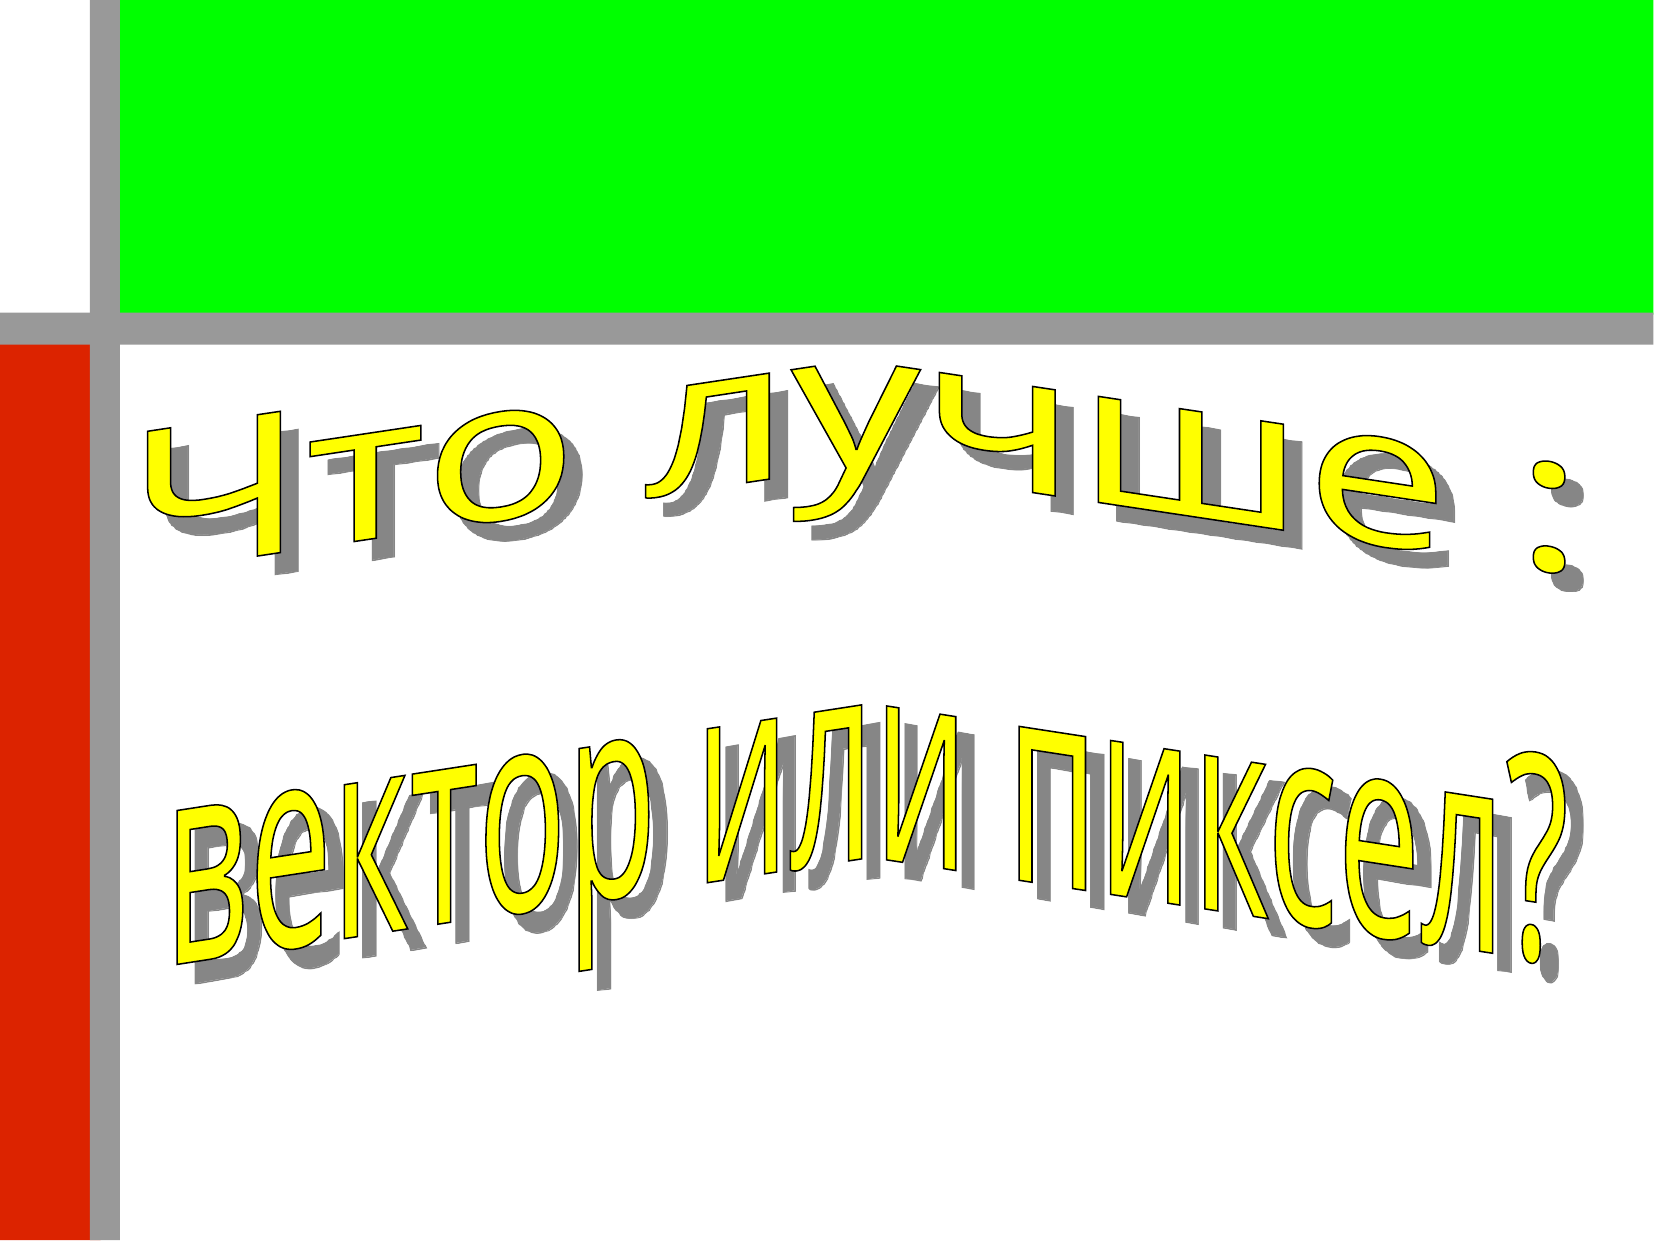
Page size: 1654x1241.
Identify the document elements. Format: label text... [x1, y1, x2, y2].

text_box вектор или пиксел? [412, 764, 477, 925]
text_box Что лучше : [1533, 461, 1565, 489]
text_box вектор или пиксел? [257, 789, 325, 950]
text_box вектор или пиксел? [1275, 768, 1333, 929]
text_box Что лучше : [437, 410, 564, 523]
text_box вектор или пиксел? [790, 704, 862, 872]
text_box вектор или пиксел? [1019, 726, 1086, 891]
text_box вектор или пиксел? [485, 754, 559, 915]
text_box Что лучше : [791, 366, 921, 522]
text_box вектор или пиксел? [177, 804, 243, 965]
text_box вектор или пиксел? [886, 705, 956, 871]
text_box вектор или пиксел? [579, 739, 649, 972]
text_box Что лучше : [1098, 396, 1284, 531]
text_box вектор или пиксел? [1506, 751, 1565, 903]
text_box вектор или пиксел? [1204, 755, 1269, 919]
text_box вектор или пиксел? [707, 718, 777, 883]
text_box вектор или пиксел? [1522, 924, 1541, 964]
text_box Что лучше : [1319, 435, 1436, 550]
text_box Что лучше : [645, 373, 770, 499]
text_box вектор или пиксел? [344, 775, 408, 939]
text_box Что лучше : [310, 425, 421, 542]
text_box вектор или пиксел? [1421, 791, 1493, 954]
text_box вектор или пиксел? [1110, 740, 1180, 906]
text_box Что лучше : [1533, 545, 1565, 574]
text_box вектор или пиксел? [1345, 778, 1413, 940]
text_box Что лучше : [147, 411, 281, 557]
text_box Что лучше : [939, 372, 1056, 496]
